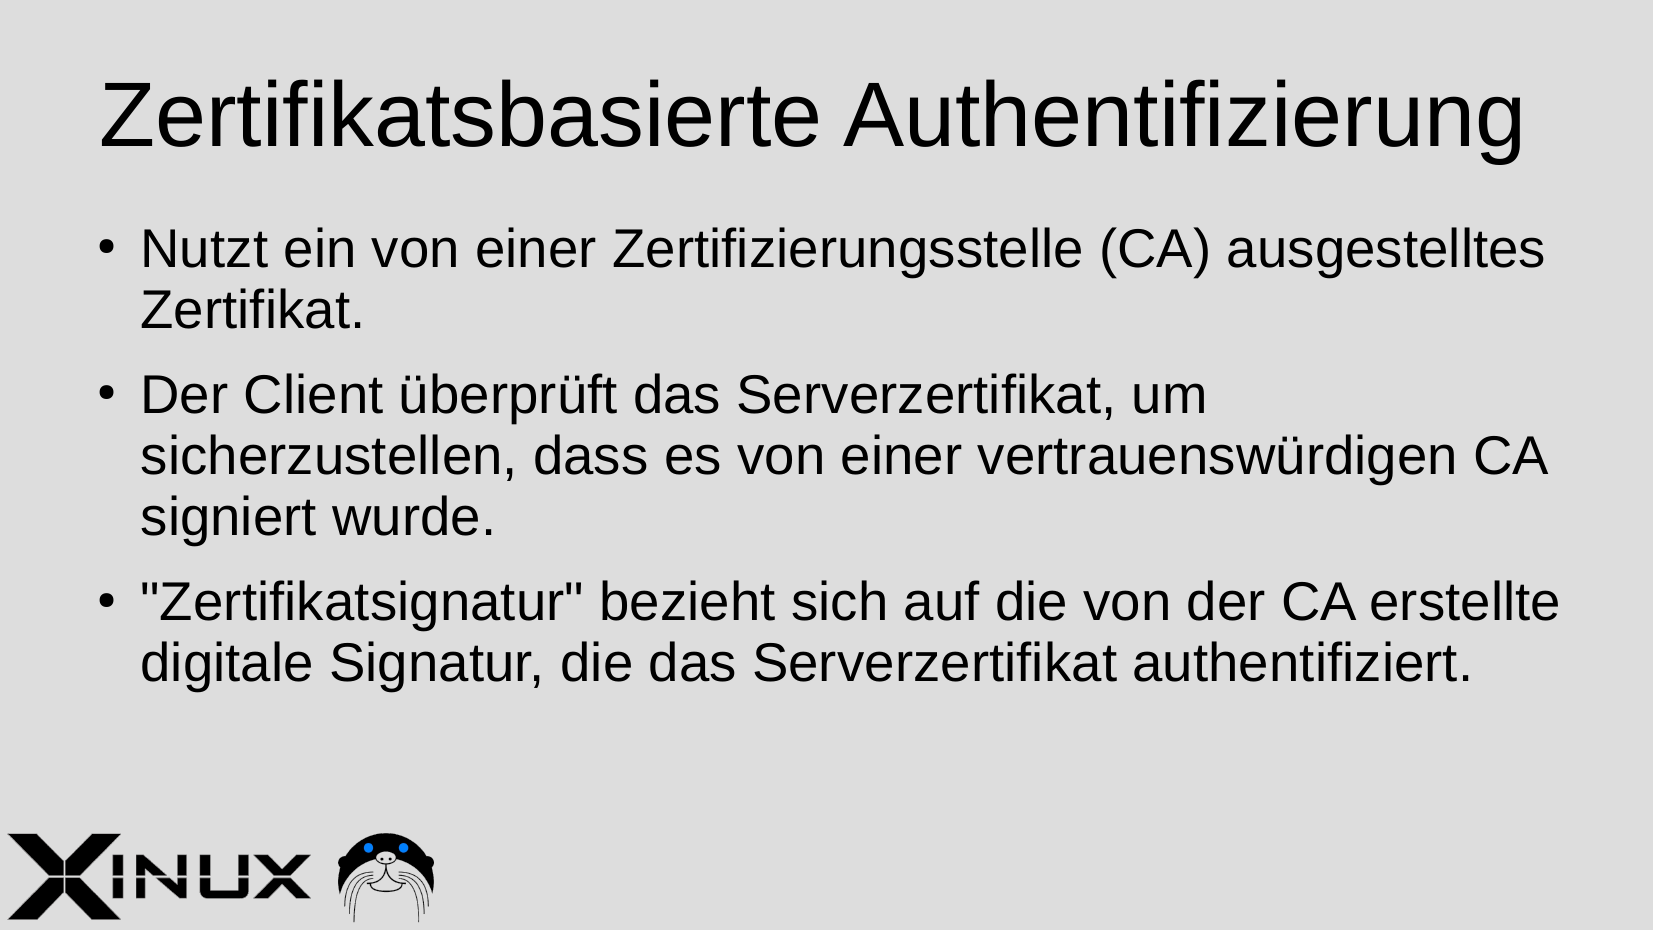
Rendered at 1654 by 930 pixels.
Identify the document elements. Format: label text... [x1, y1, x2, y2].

picture [0, 824, 440, 929]
title Zertifikatsbasierte Authentifizierung [82, 37, 1571, 193]
list Nutzt ein von einer Zertifizierungsstelle (CA) ausgestelltes Zertifikat. Der Client überprüft das Serverzertifikat, um sicherzustellen, dass es von einer vertrauenswürdigen CA signiert wurde. "Zertifikatsignatur" bezieht sich auf die von der CA erstellte digitale Signatur, die das Serverzertifikat authentifiziert. [82, 217, 1571, 757]
